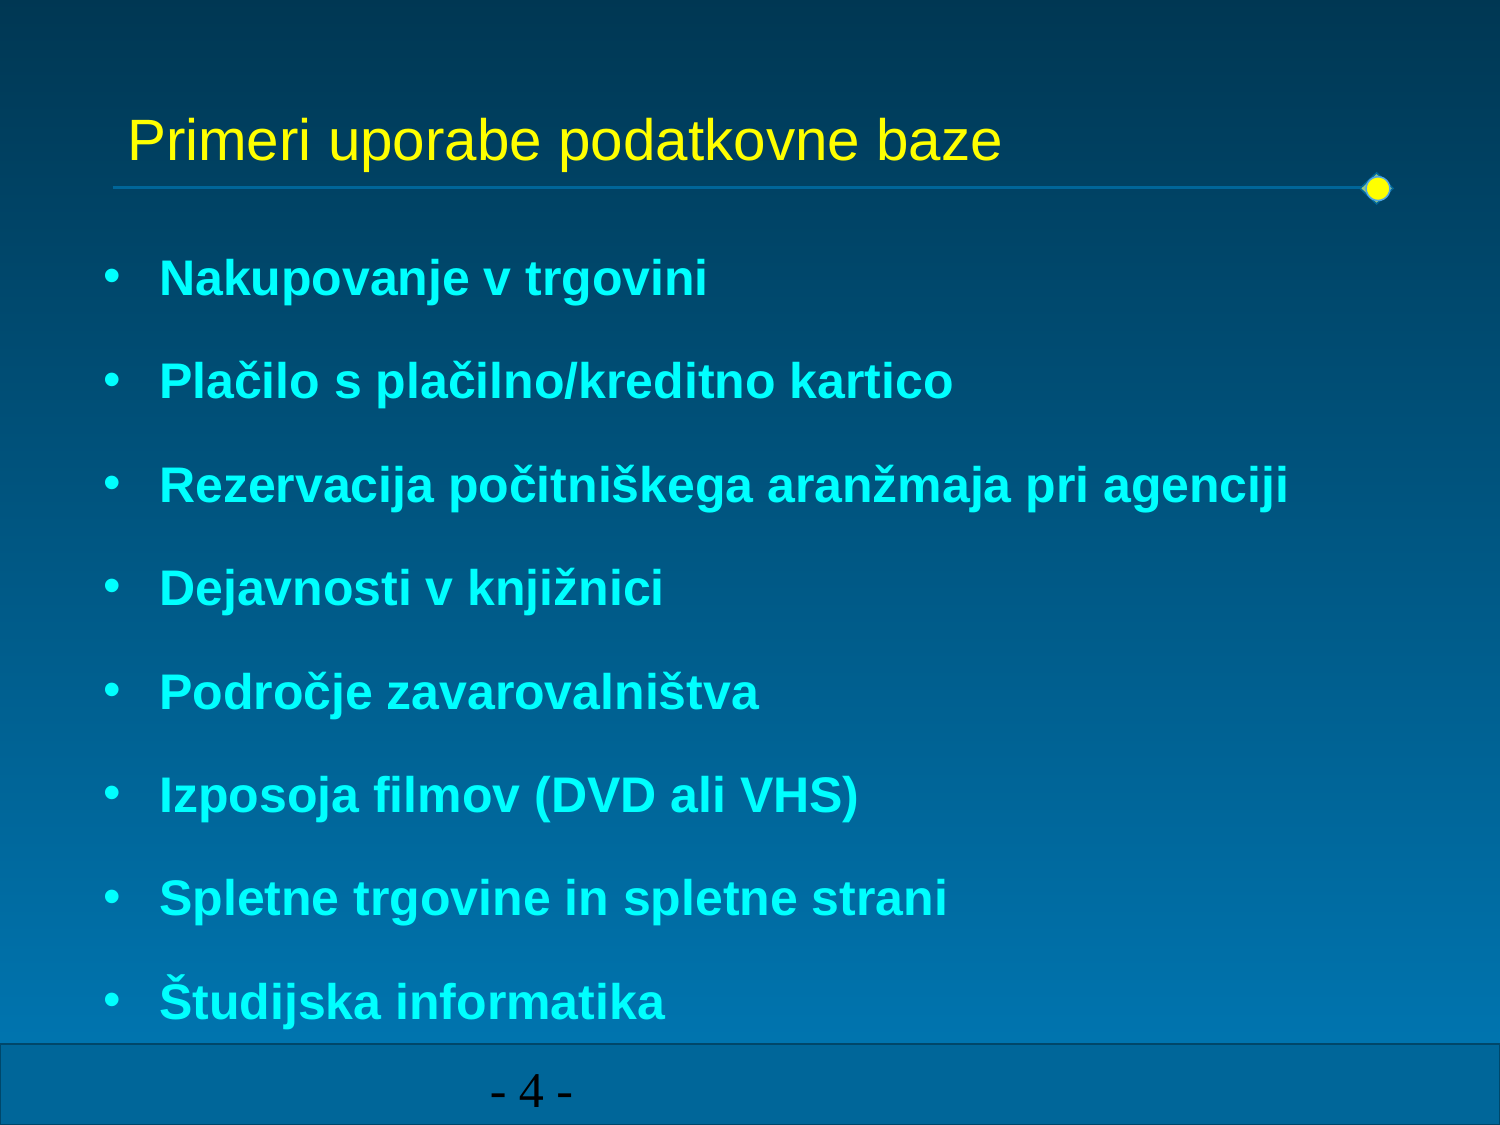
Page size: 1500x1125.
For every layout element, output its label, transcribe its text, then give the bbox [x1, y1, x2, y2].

list Nakupovanje v trgovini Plačilo s plačilno/kreditno kartico Rezervacija počitniškega aranžmaja pri agenciji Dejavnosti v knjižnici Področje zavarovalništva Izposoja filmov (DVD ali VHS) Spletne trgovine in spletne strani Študijska informatika [88, 231, 1357, 1038]
title Primeri uporabe podatkovne baze [112, 94, 1388, 181]
